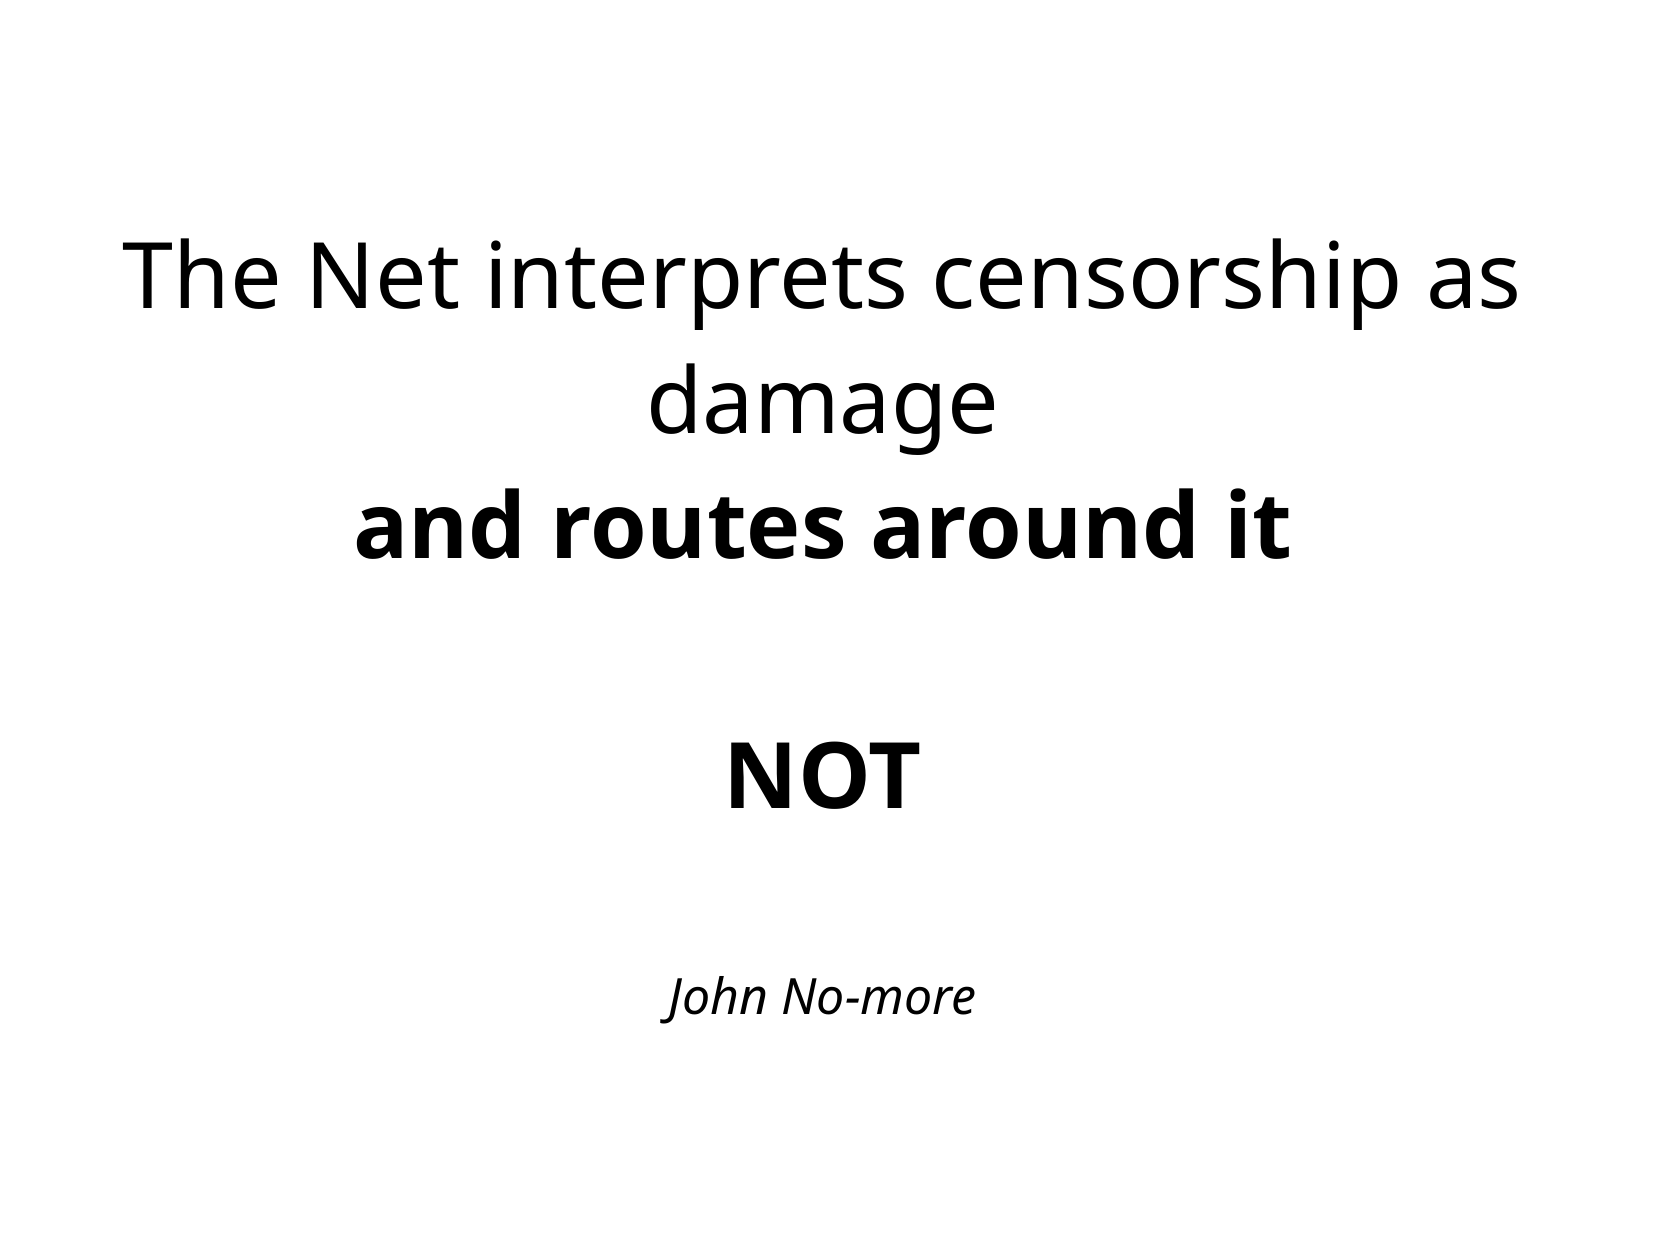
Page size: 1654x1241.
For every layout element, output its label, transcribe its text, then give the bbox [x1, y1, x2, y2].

title The Net interprets censorship as damage and routes around it NOT John No-more [75, 282, 1571, 958]
